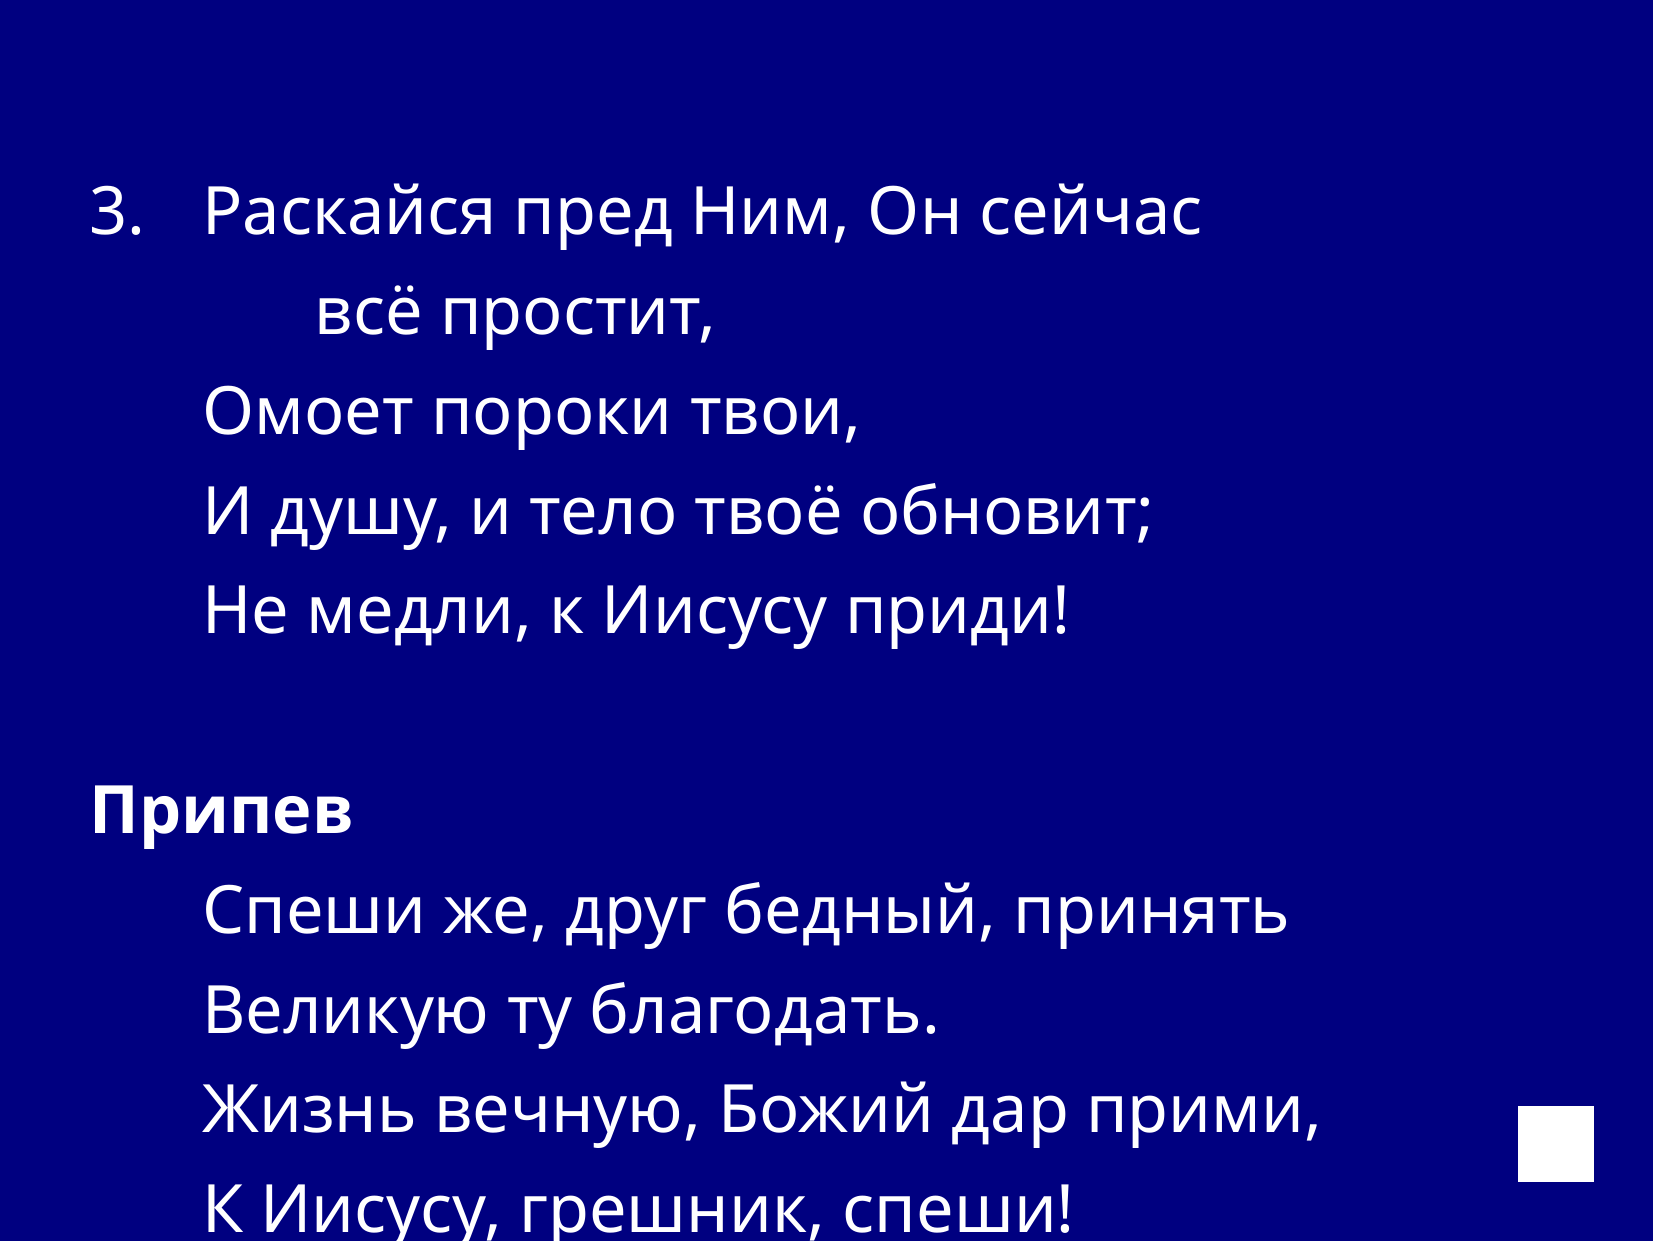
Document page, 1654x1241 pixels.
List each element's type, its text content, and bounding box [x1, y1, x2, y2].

text_box 3. Раскайся пред Ним, Он сейчас всё простит, Омоет пороки твои, И душу, и тело твоё обновит; Не медли, к Иисусу приди! Припев Спеши же, друг бедный, принять Великую ту благодать. Жизнь вечную, Божий дар прими, К Иисусу, грешник, спеши! [75, 56, 1653, 1163]
text_box [1518, 1163, 1594, 1182]
